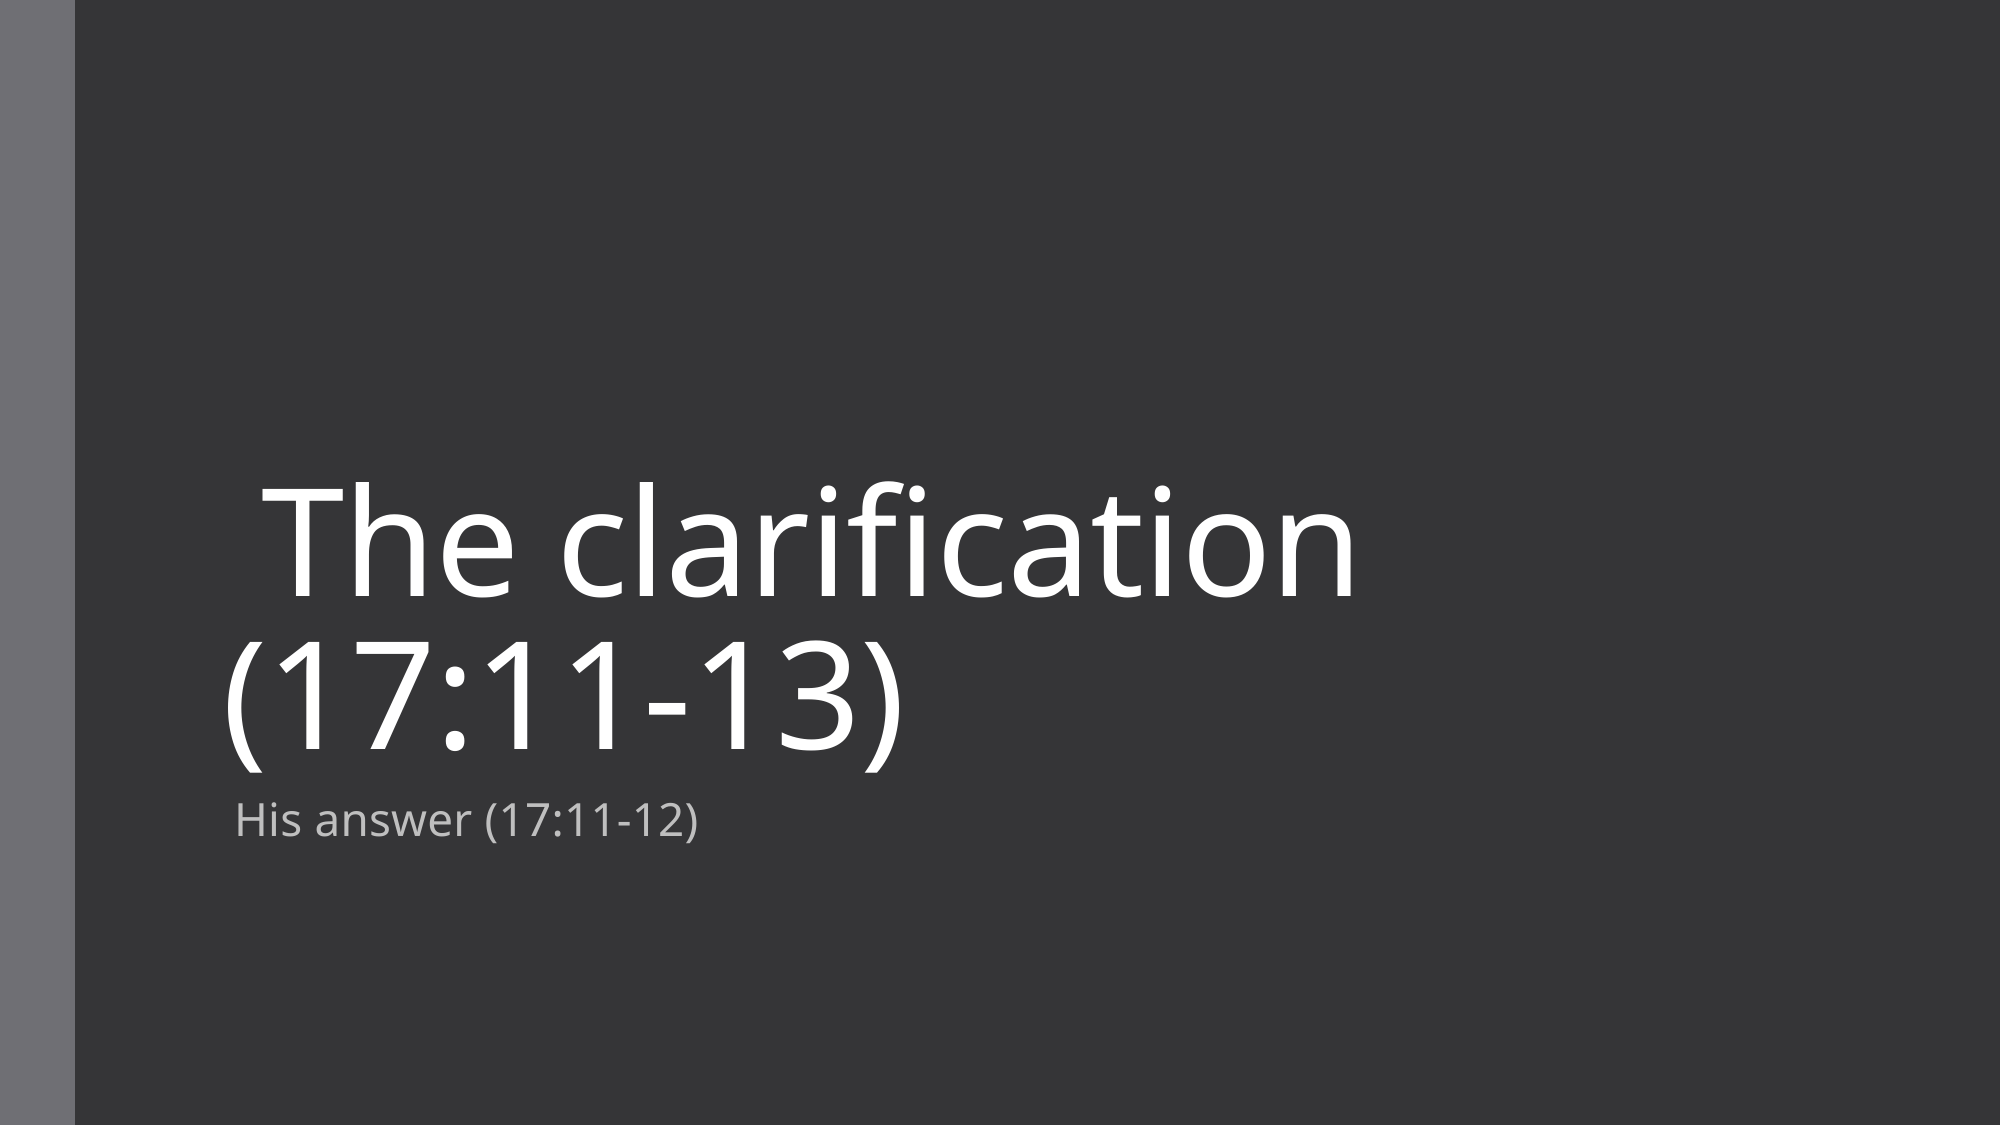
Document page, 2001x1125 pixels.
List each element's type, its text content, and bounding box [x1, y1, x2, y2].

subtitle His answer (17:11-12) [206, 787, 1752, 1066]
title The clarification (17:11-13) [206, 124, 1752, 787]
